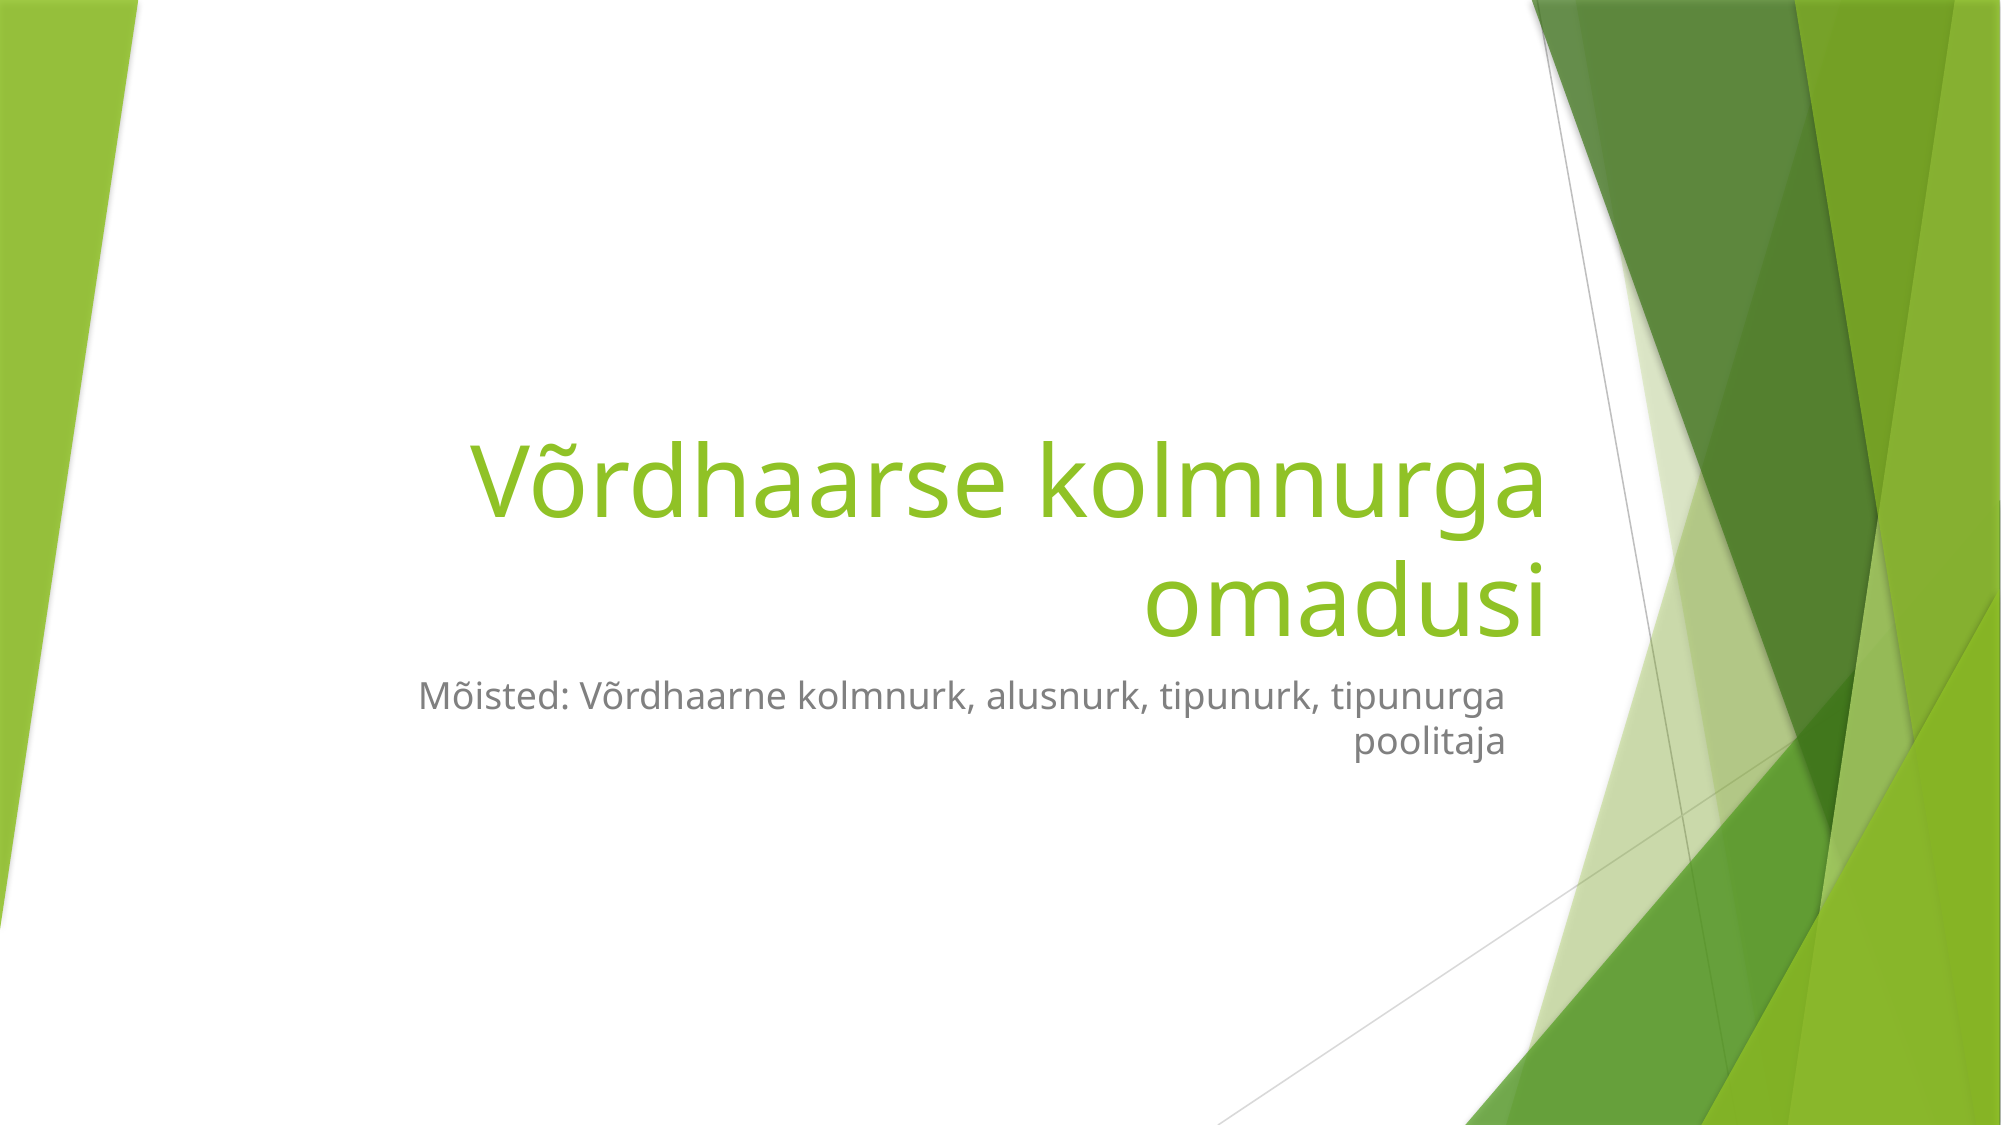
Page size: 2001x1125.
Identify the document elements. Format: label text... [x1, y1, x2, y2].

title Võrdhaarse kolmnurga omadusi [247, 394, 1565, 665]
subtitle Mõisted: Võrdhaarne kolmnurk, alusnurk, tipunurk, tipunurga poolitaja [247, 664, 1522, 845]
